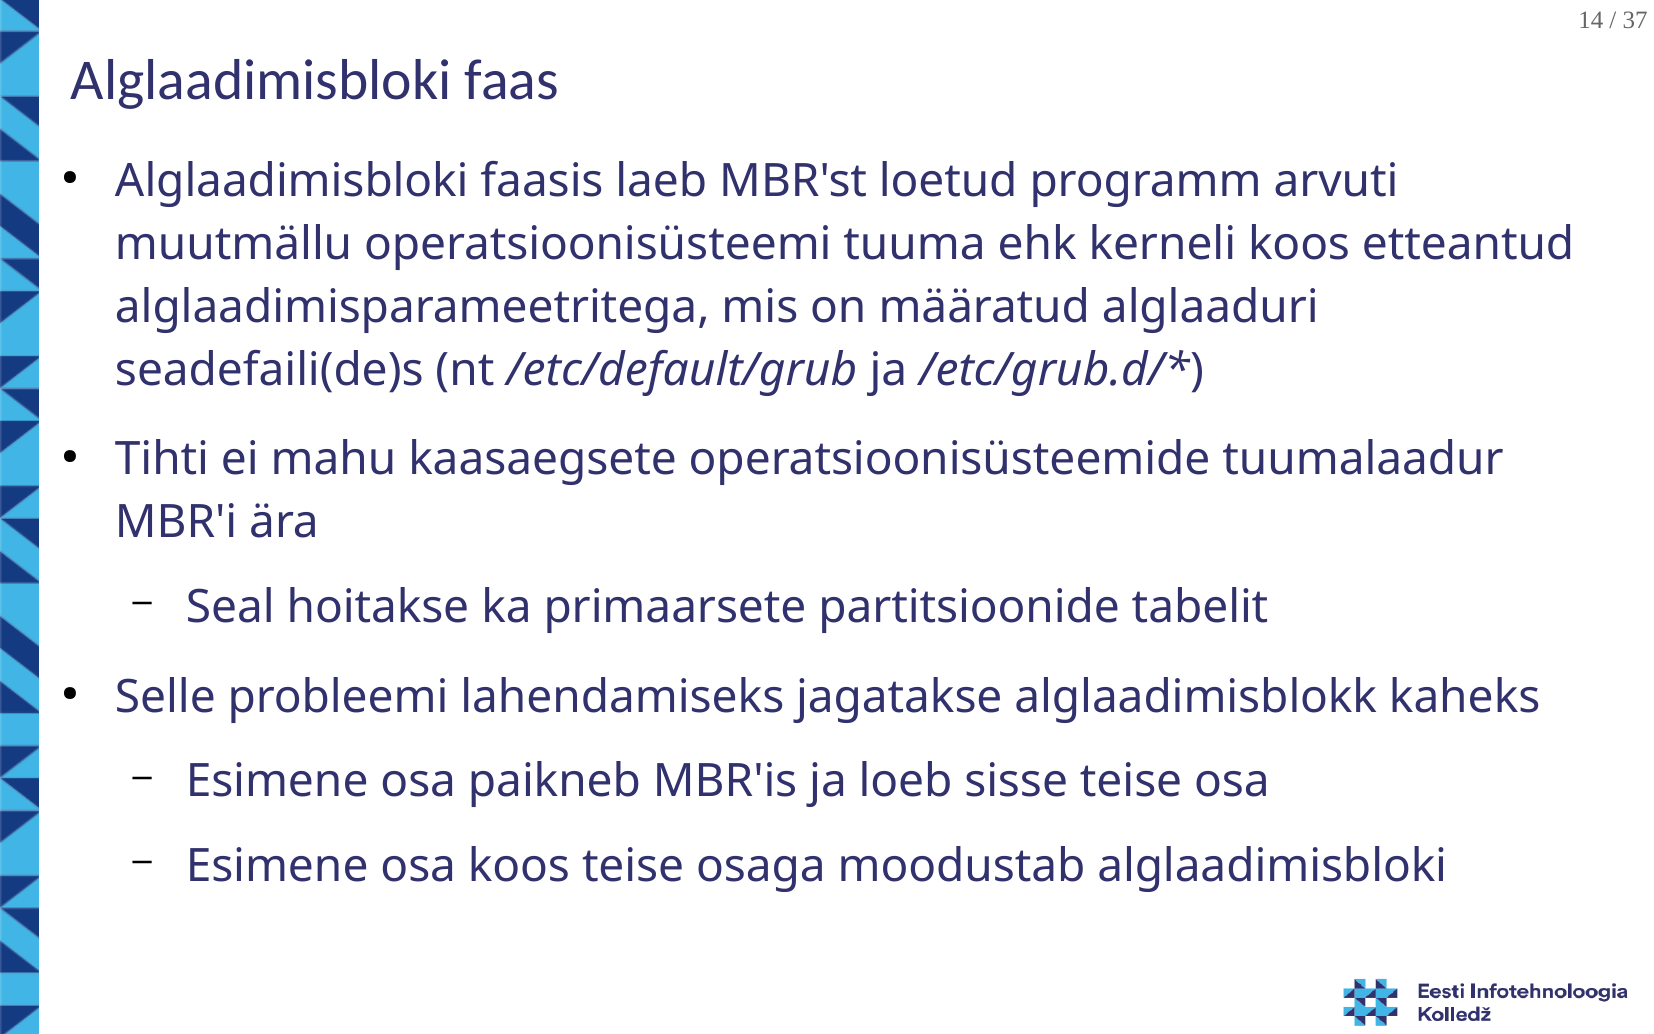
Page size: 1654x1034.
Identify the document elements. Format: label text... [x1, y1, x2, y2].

title Alglaadimisbloki faas [70, 41, 1630, 130]
list Alglaadimisbloki faasis laeb MBR'st loetud programm arvuti muutmällu operatsioonisüsteemi tuuma ehk kerneli koos etteantud alglaadimisparameetritega, mis on määratud alglaaduri seadefaili(de)s (nt /etc/default/grub ja /etc/grub.d/*) Tihti ei mahu kaasaegsete operatsioonisüsteemide tuumalaadur MBR'i ära Seal hoitakse ka primaarsete partitsioonide tabelit Selle probleemi lahendamiseks jagatakse alglaadimisblokk kaheks Esimene osa paikneb MBR'is ja loeb sisse teise osa Esimene osa koos teise osaga moodustab alglaadimisbloki [44, 147, 1611, 1015]
